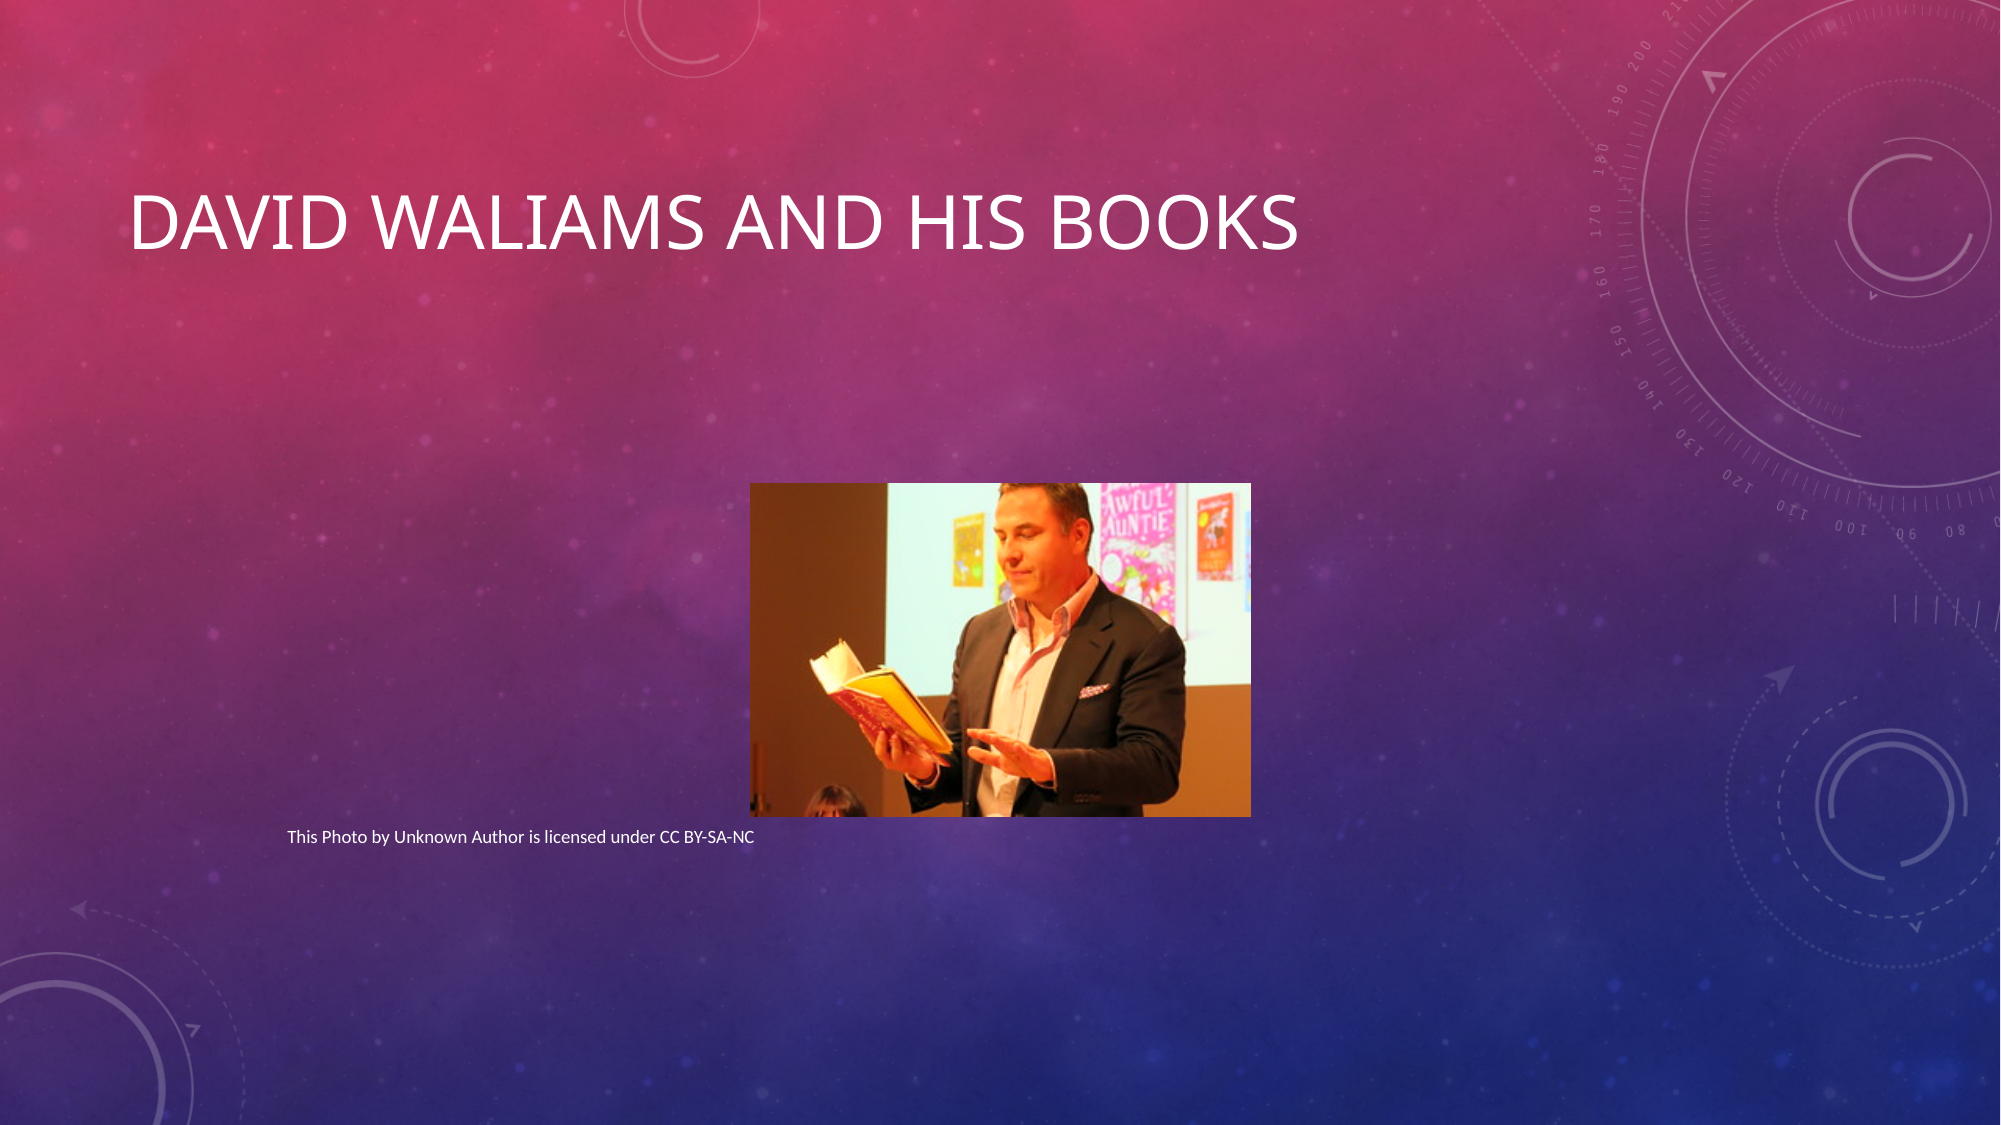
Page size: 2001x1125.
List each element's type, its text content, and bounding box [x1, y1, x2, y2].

picture [750, 483, 1251, 817]
title David Waliams and his books [112, 99, 1775, 339]
text_box This Photo by Unknown Author is licensed under CC BY-SA-NC [272, 817, 773, 878]
